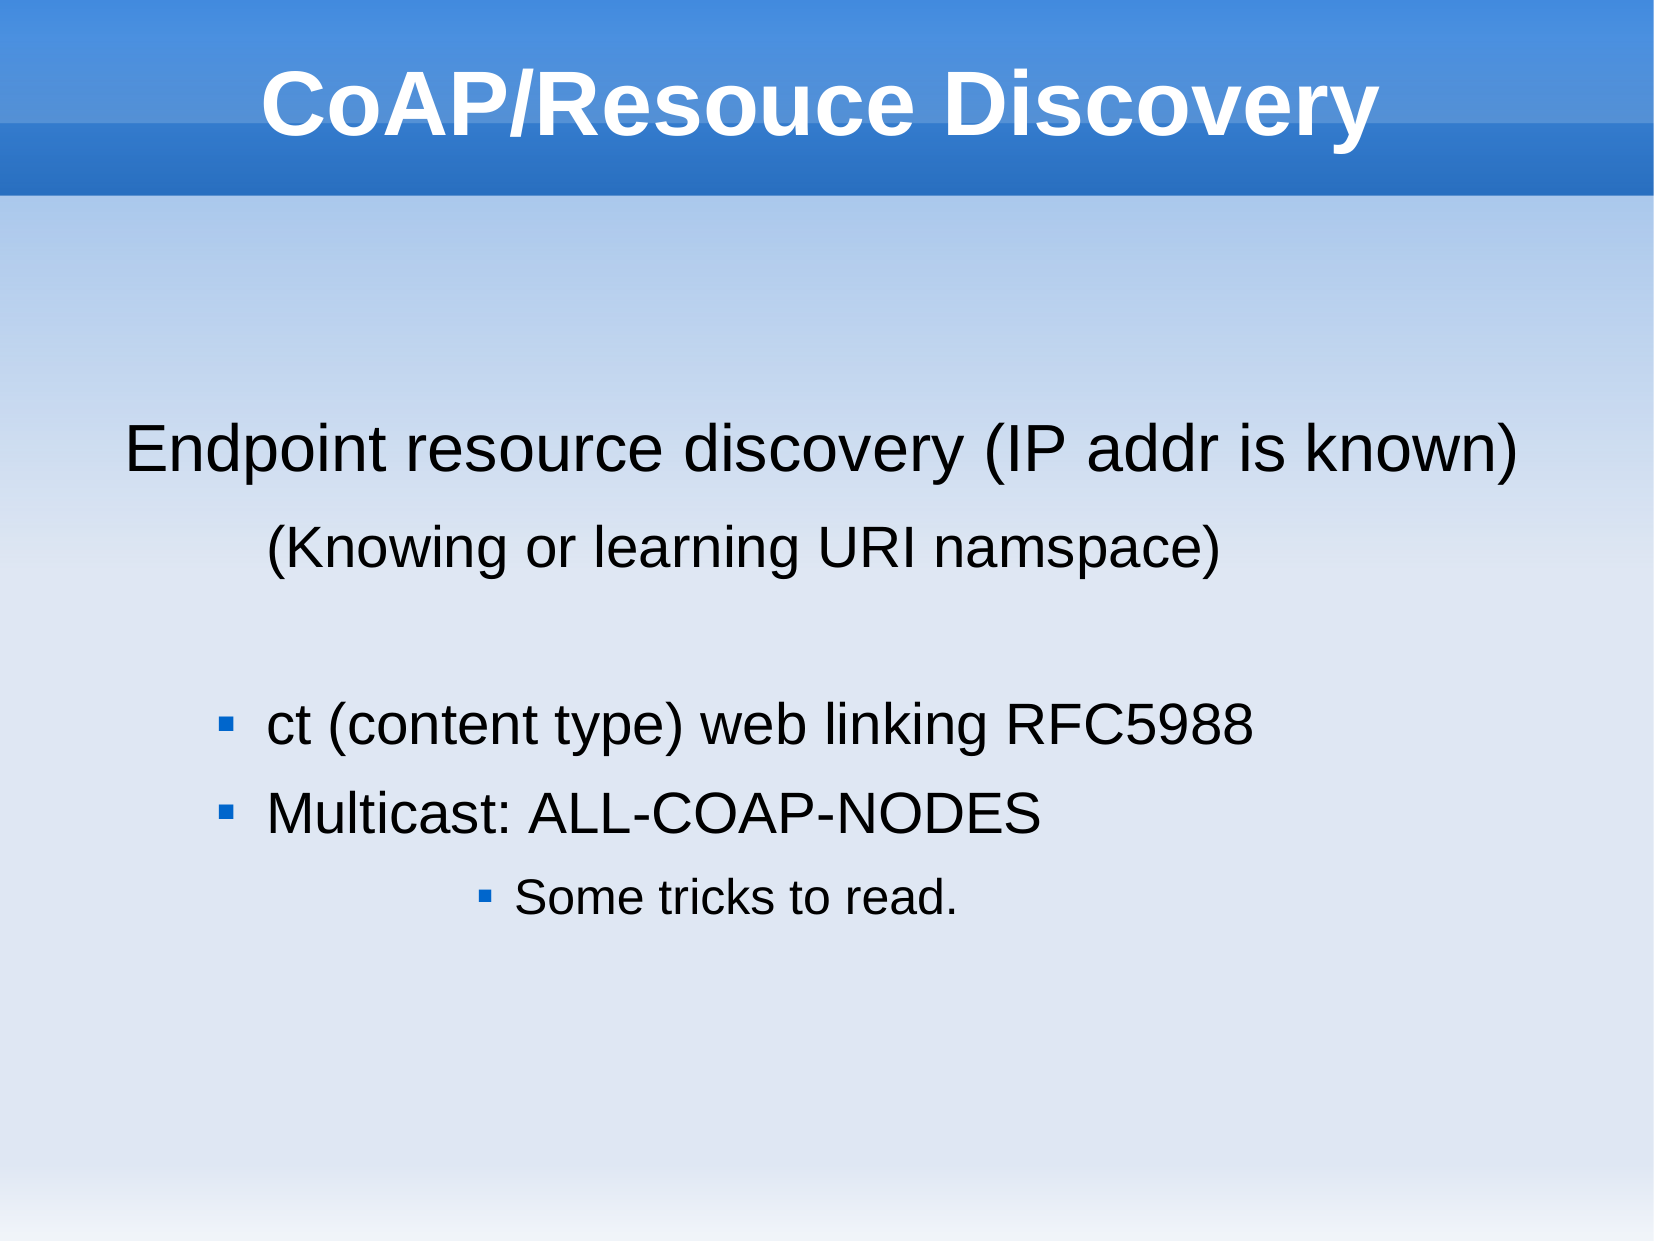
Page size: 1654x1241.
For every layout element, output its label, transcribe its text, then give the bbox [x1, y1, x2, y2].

title CoAP/Resouce Discovery [76, 0, 1565, 208]
picture [0, 0, 1654, 1241]
list Endpoint resource discovery (IP addr is known) (Knowing or learning URI namspace) ct (content type) web linking RFC5988 Multicast: ALL-COAP-NODES Some tricks to read. [124, 306, 1613, 1126]
